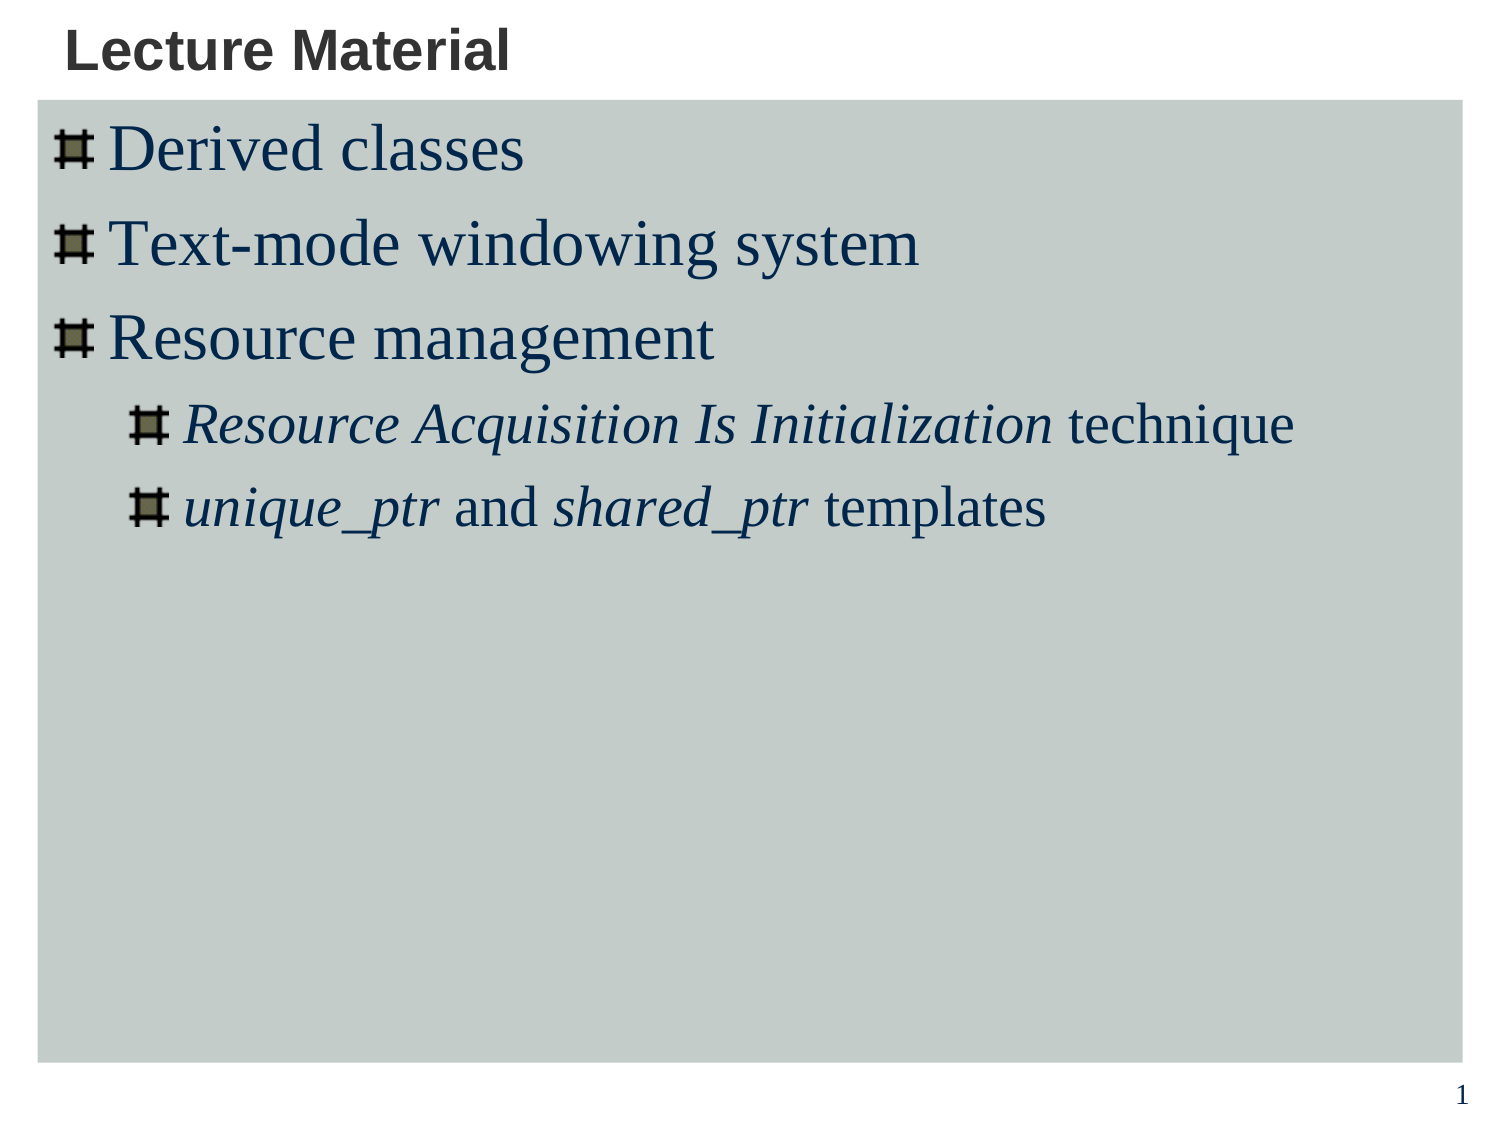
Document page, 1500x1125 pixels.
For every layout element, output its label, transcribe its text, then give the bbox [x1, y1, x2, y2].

list Derived classes Text-mode windowing system Resource management Resource Acquisition Is Initialization technique unique_ptr and shared_ptr templates [37, 99, 1463, 1063]
title Lecture Material [50, 0, 1450, 91]
